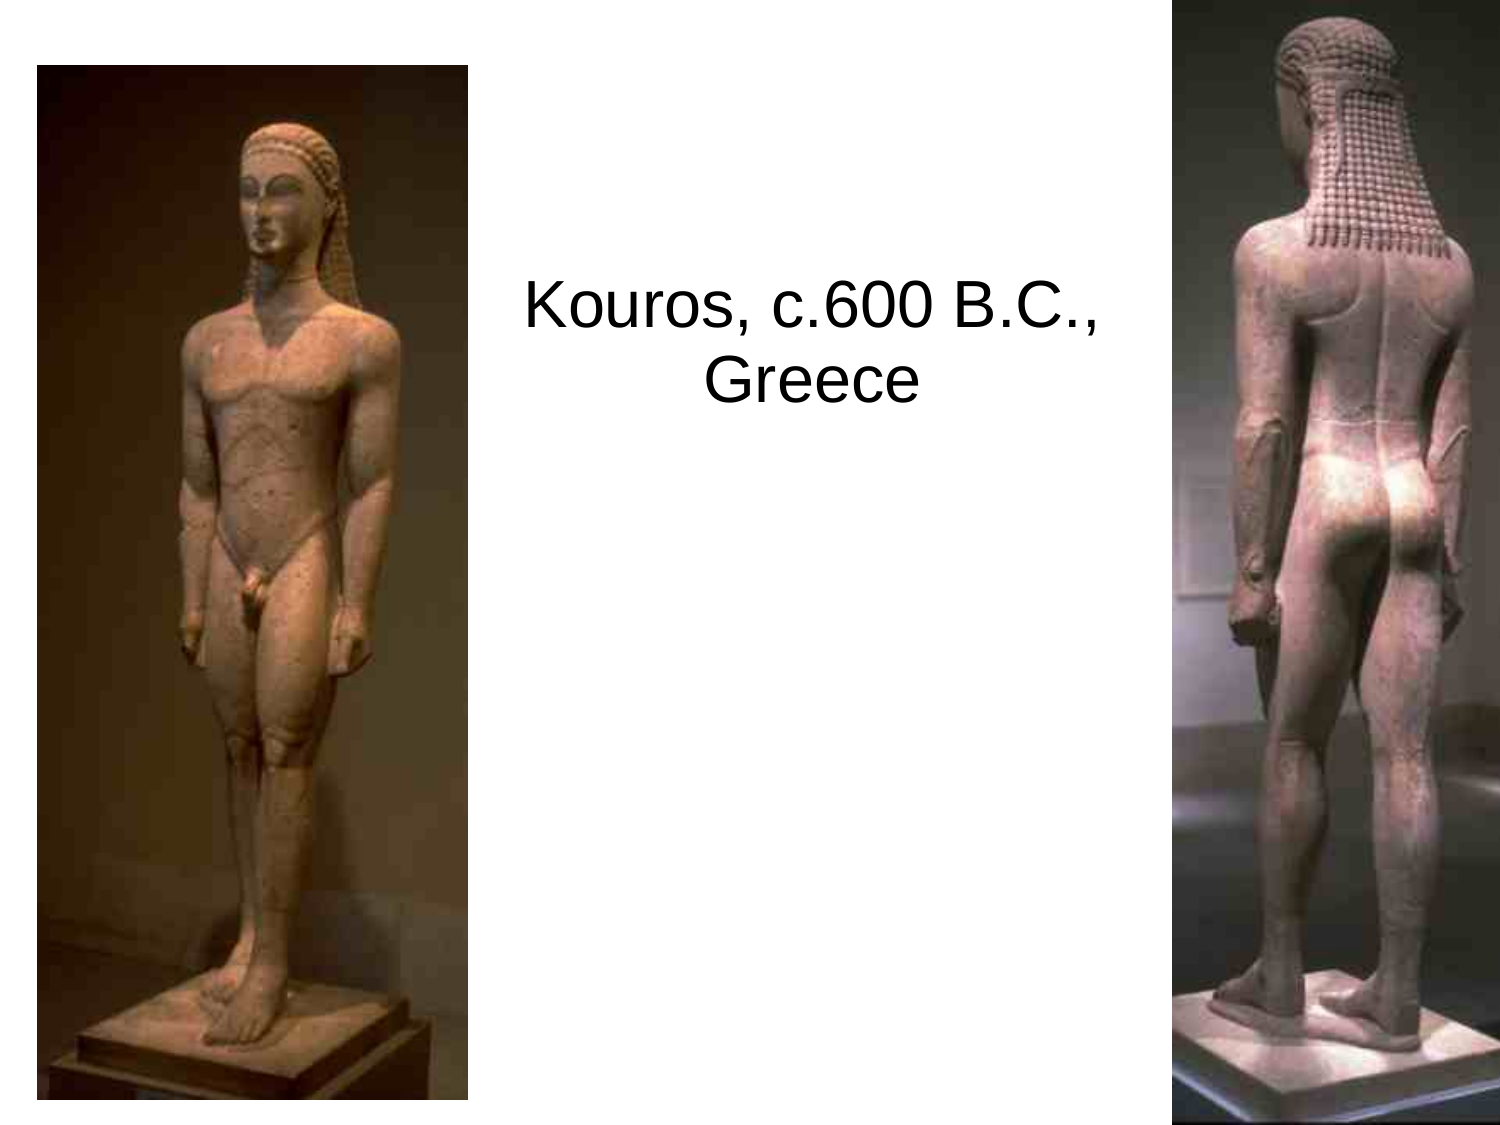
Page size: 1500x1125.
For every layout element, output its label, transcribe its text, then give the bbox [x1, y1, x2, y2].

picture [1172, 0, 1500, 1125]
title Kouros, c.600 B.C., Greece [487, 45, 1138, 638]
picture [37, 65, 468, 1101]
